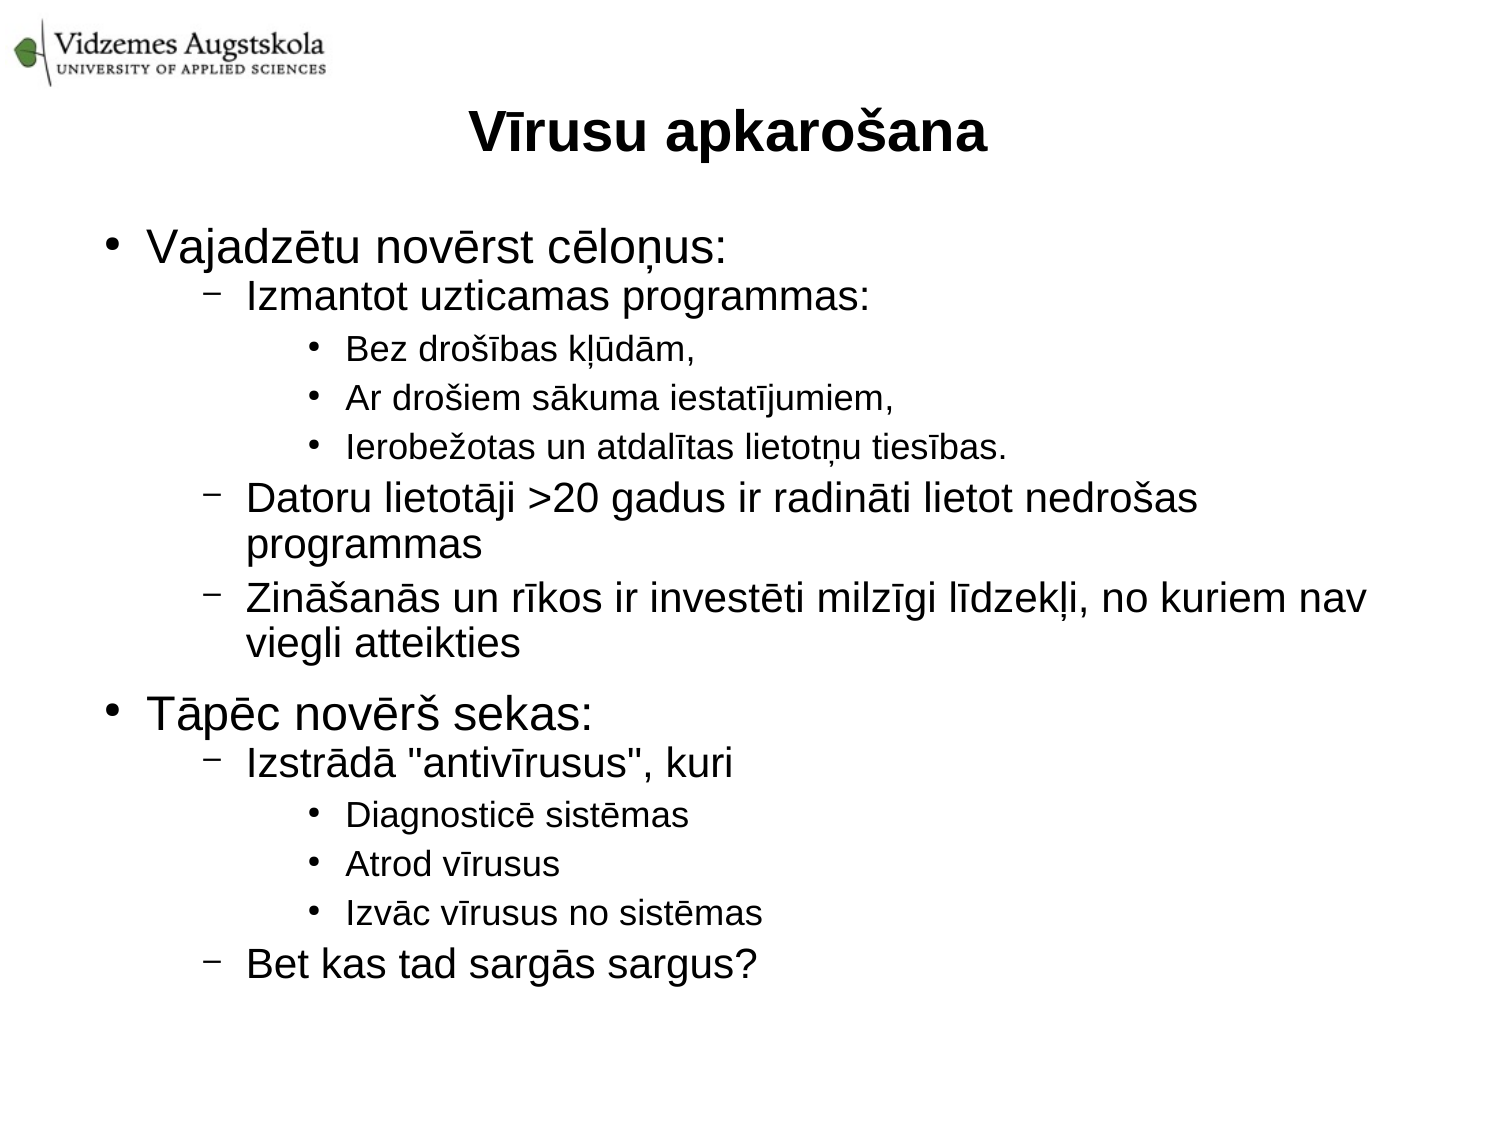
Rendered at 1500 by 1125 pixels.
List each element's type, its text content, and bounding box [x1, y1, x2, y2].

title Vīrusu apkarošana [85, 87, 1372, 177]
picture [5, 2, 334, 102]
list Vajadzētu novērst cēloņus: Izmantot uzticamas programmas: Bez drošības kļūdām, Ar drošiem sākuma iestatījumiem, Ierobežotas un atdalītas lietotņu tiesības. Datoru lietotāji >20 gadus ir radināti lietot nedrošas programmas Zināšanās un rīkos ir investēti milzīgi līdzekļi, no kuriem nav viegli atteikties Tāpēc novērš sekas: Izstrādā "antivīrusus", kuri Diagnosticē sistēmas Atrod vīrusus Izvāc vīrusus no sistēmas Bet kas tad sargās sargus? [74, 214, 1424, 1004]
